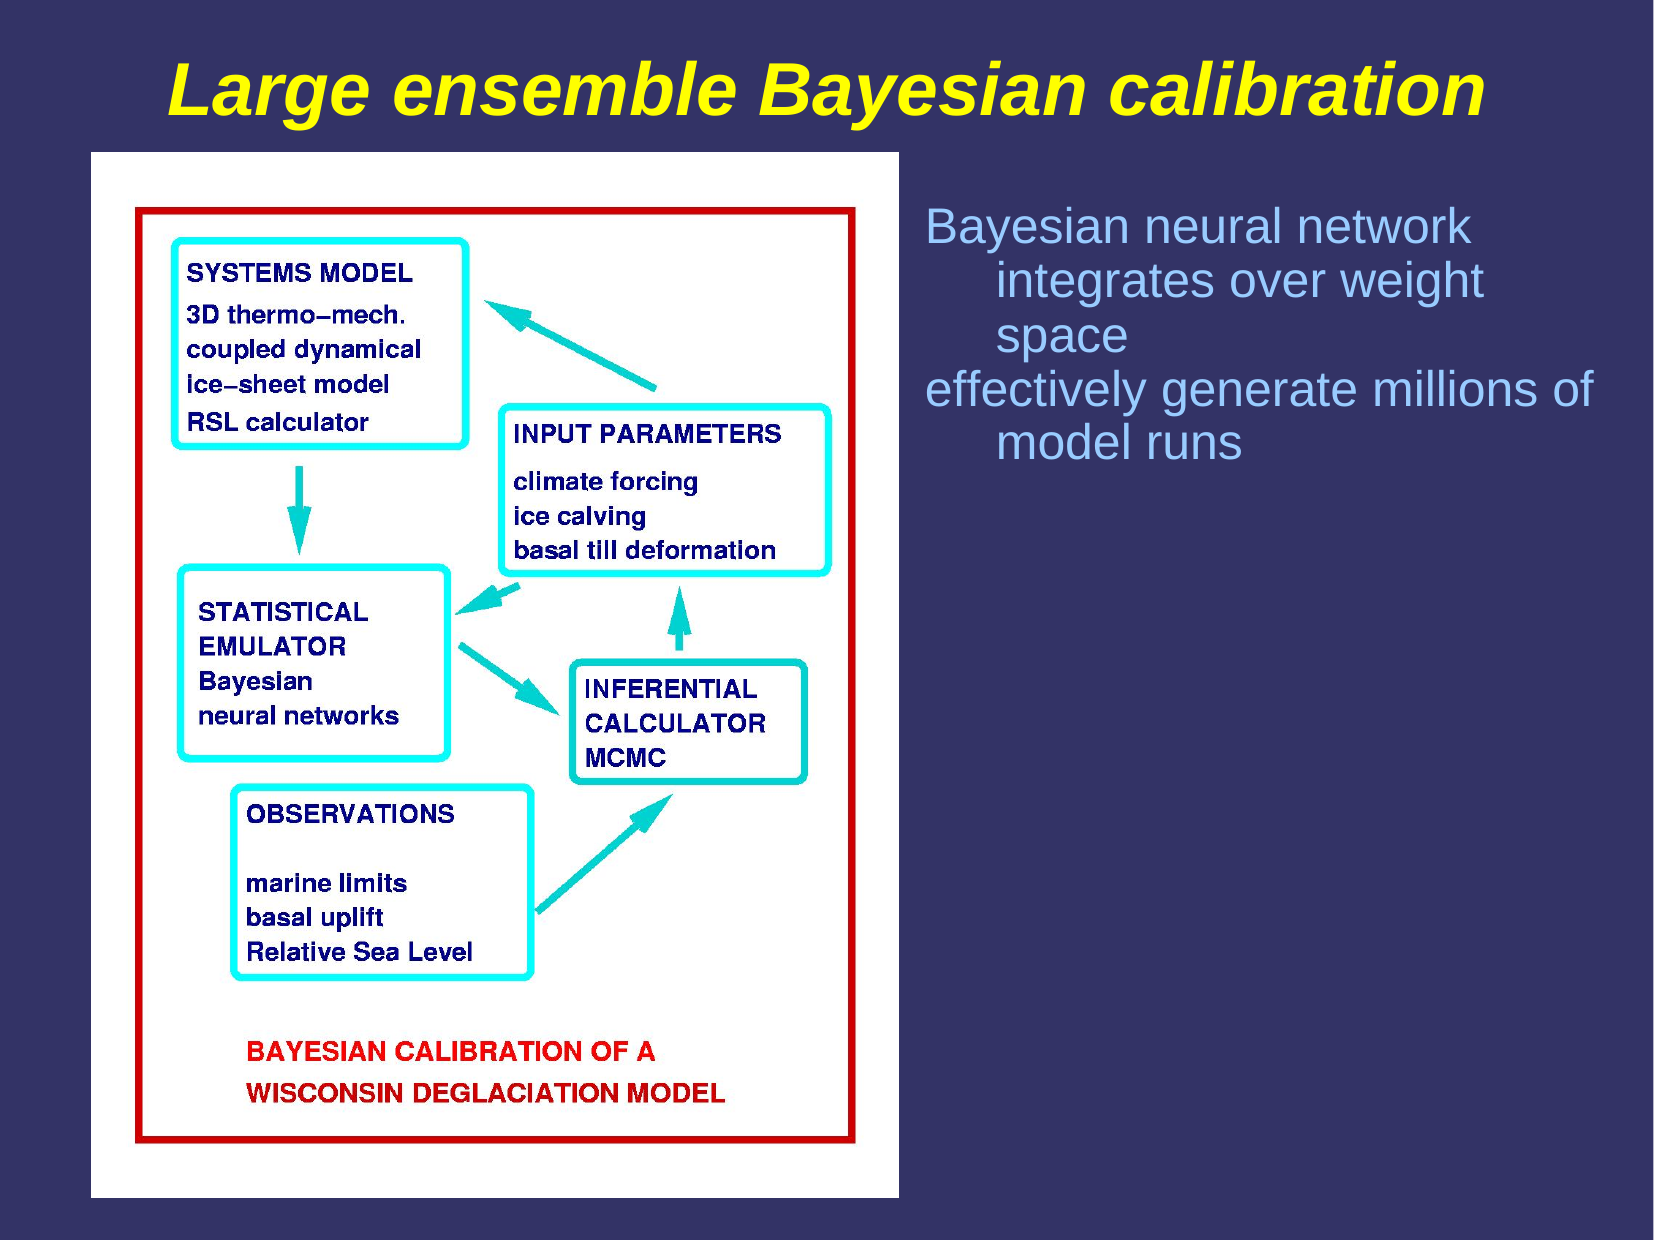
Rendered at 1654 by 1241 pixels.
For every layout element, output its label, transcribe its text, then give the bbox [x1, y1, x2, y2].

list Bayesian neural network integrates over weight space effectively generate millions of model runs [913, 200, 1612, 1159]
picture [91, 152, 899, 1198]
title Large ensemble Bayesian calibration [121, 21, 1534, 161]
